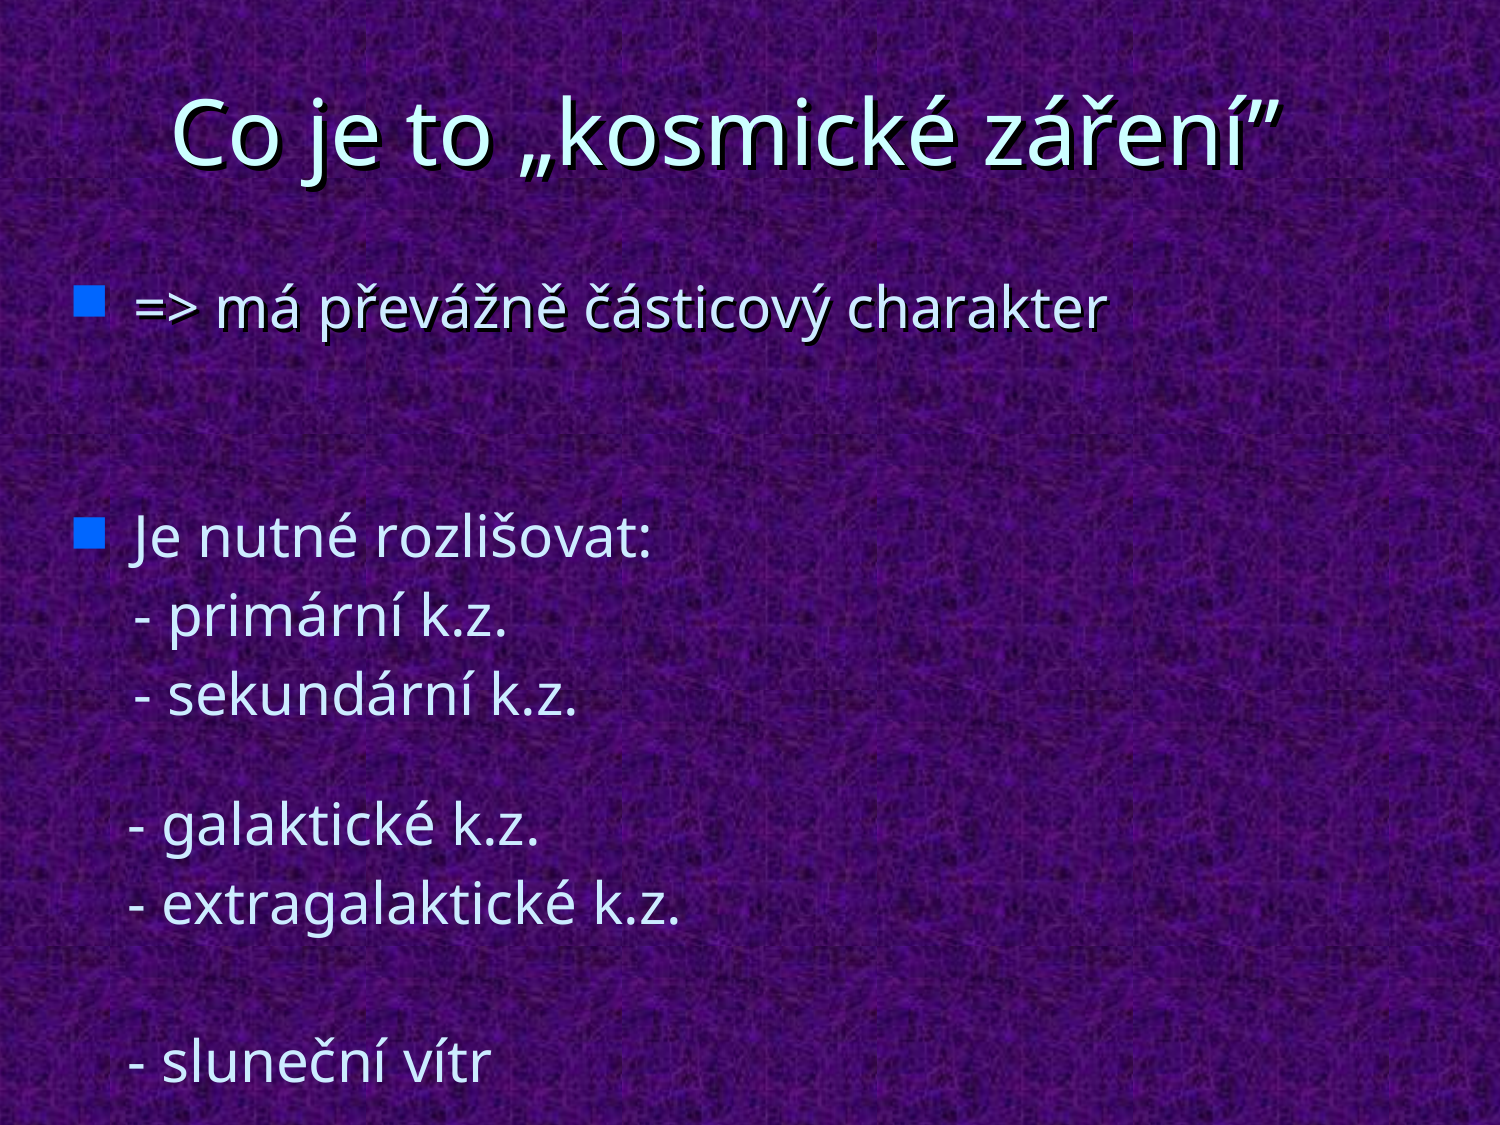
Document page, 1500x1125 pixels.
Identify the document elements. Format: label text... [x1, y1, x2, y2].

title Co je to „kosmické záření” [87, 74, 1363, 200]
picture [0, 0, 1500, 1125]
text_box - galaktické k.z. - extragalaktické k.z. - sluneční vítr [112, 774, 838, 1075]
list => má převážně částicový charakter [62, 249, 1450, 413]
text_box Je nutné rozlišovat: - primární k.z. - sekundární k.z. [62, 487, 1475, 750]
